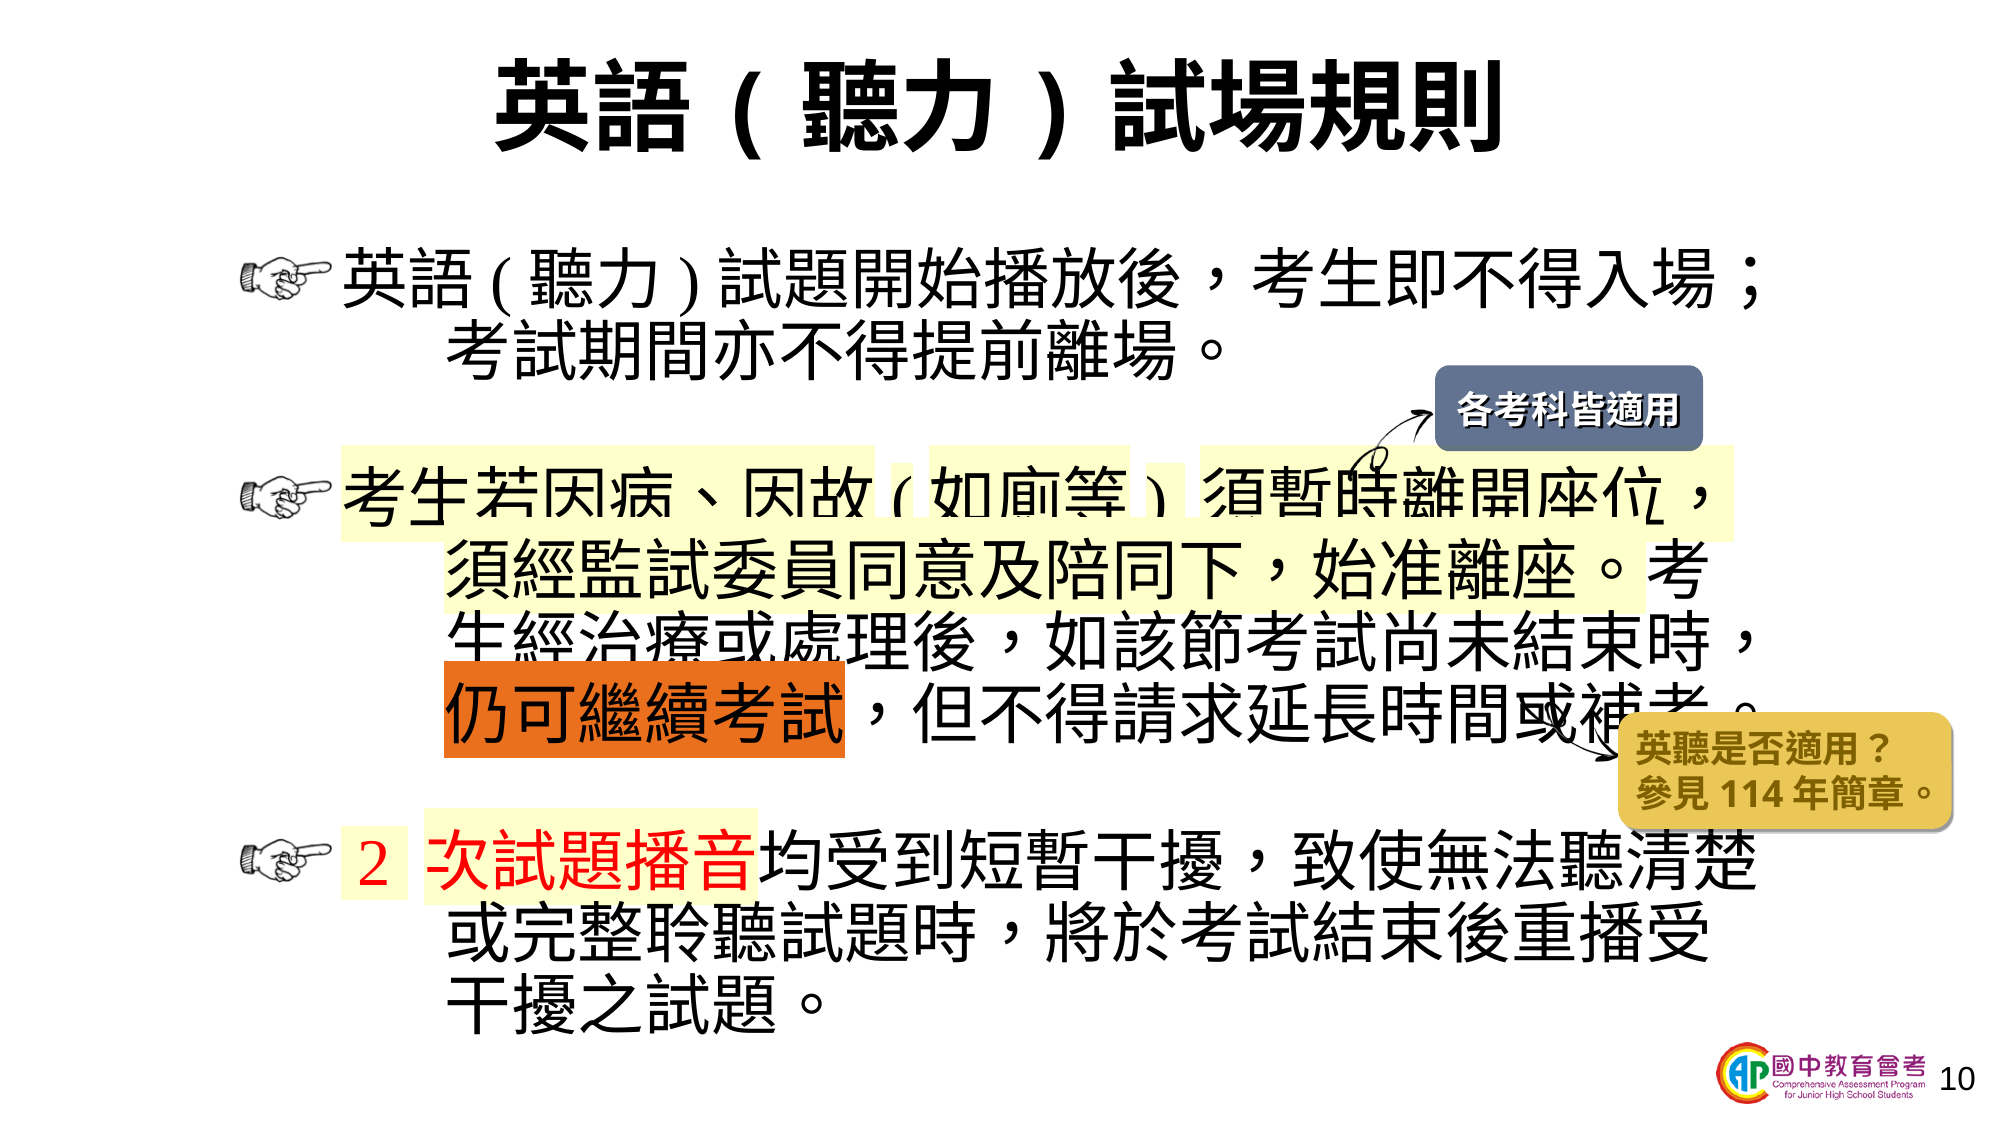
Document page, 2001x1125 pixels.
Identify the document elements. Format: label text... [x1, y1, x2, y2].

text_box 各考科皆適用 [1435, 365, 1704, 452]
text_box 英聽是否適用？ 參見114年簡章。 [1618, 712, 1952, 829]
picture [1519, 694, 1619, 762]
text_box 10 [1923, 1047, 2000, 1108]
picture [1340, 407, 1440, 482]
text_box 英語(聽力)試題開始播放後，考生即不得入場；考試期間亦不得提前離場。 考生若因病、因故(如廁等) 須暫時離開座位，須經監試委員同意及陪同下，始准離座。考生經治療或處理後，如該節考試尚未結束時，仍可繼續考試，但不得請求延長時間或補考。 2 次試題播音均受到短暫干擾，致使無法聽清楚或完整聆聽試題時，將於考試結束後重播受干擾之試題。 [223, 238, 1777, 1090]
title 英語(聽力)試場規則 [137, 2, 1863, 220]
